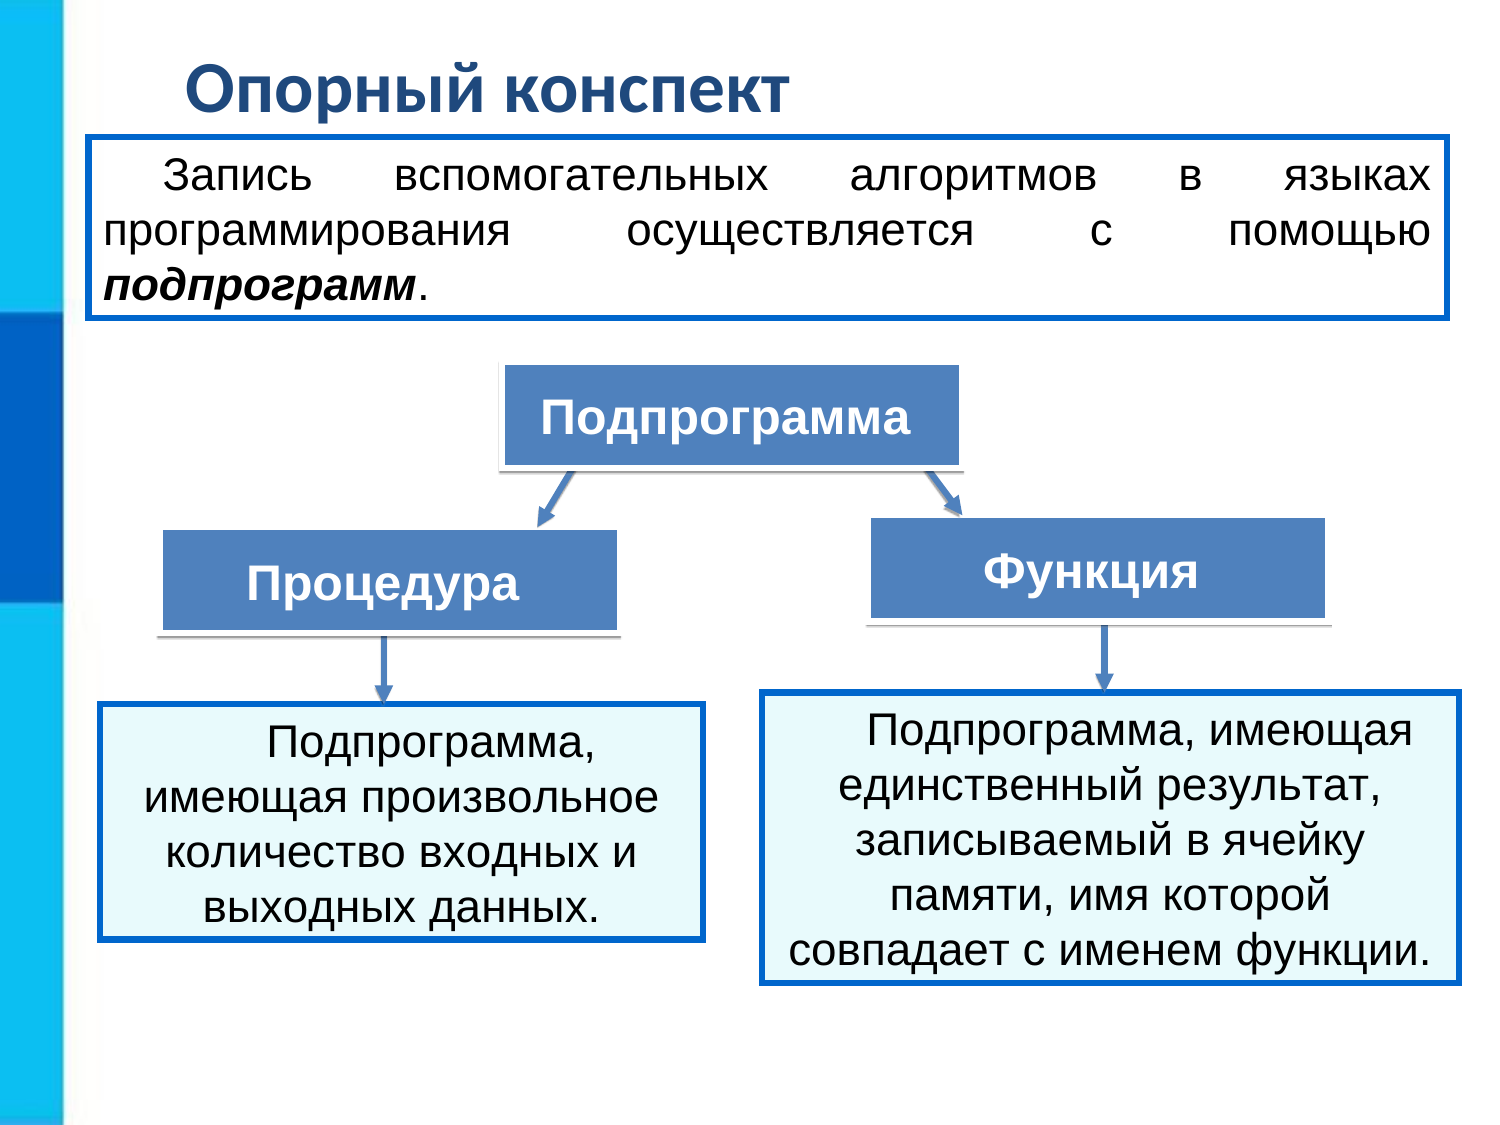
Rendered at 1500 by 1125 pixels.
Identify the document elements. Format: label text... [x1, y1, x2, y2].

picture [0, 0, 1500, 1125]
text_box Функция [868, 515, 1329, 622]
text_box Запись вспомогательных алгоритмов в языках программирования осуществляется с помощью подпрограмм. [88, 137, 1447, 318]
text_box Опорный конспект [171, 30, 1425, 135]
text_box Подпрограмма [502, 361, 963, 468]
text_box Подпрограмма, имеющая произвольное количество входных и выходных данных. [100, 704, 703, 940]
text_box Подпрограмма, имеющая единственный результат, записываемый в ячейку памяти, имя которой совпадает с именем функции. [761, 692, 1459, 983]
text_box Процедура [159, 527, 620, 634]
